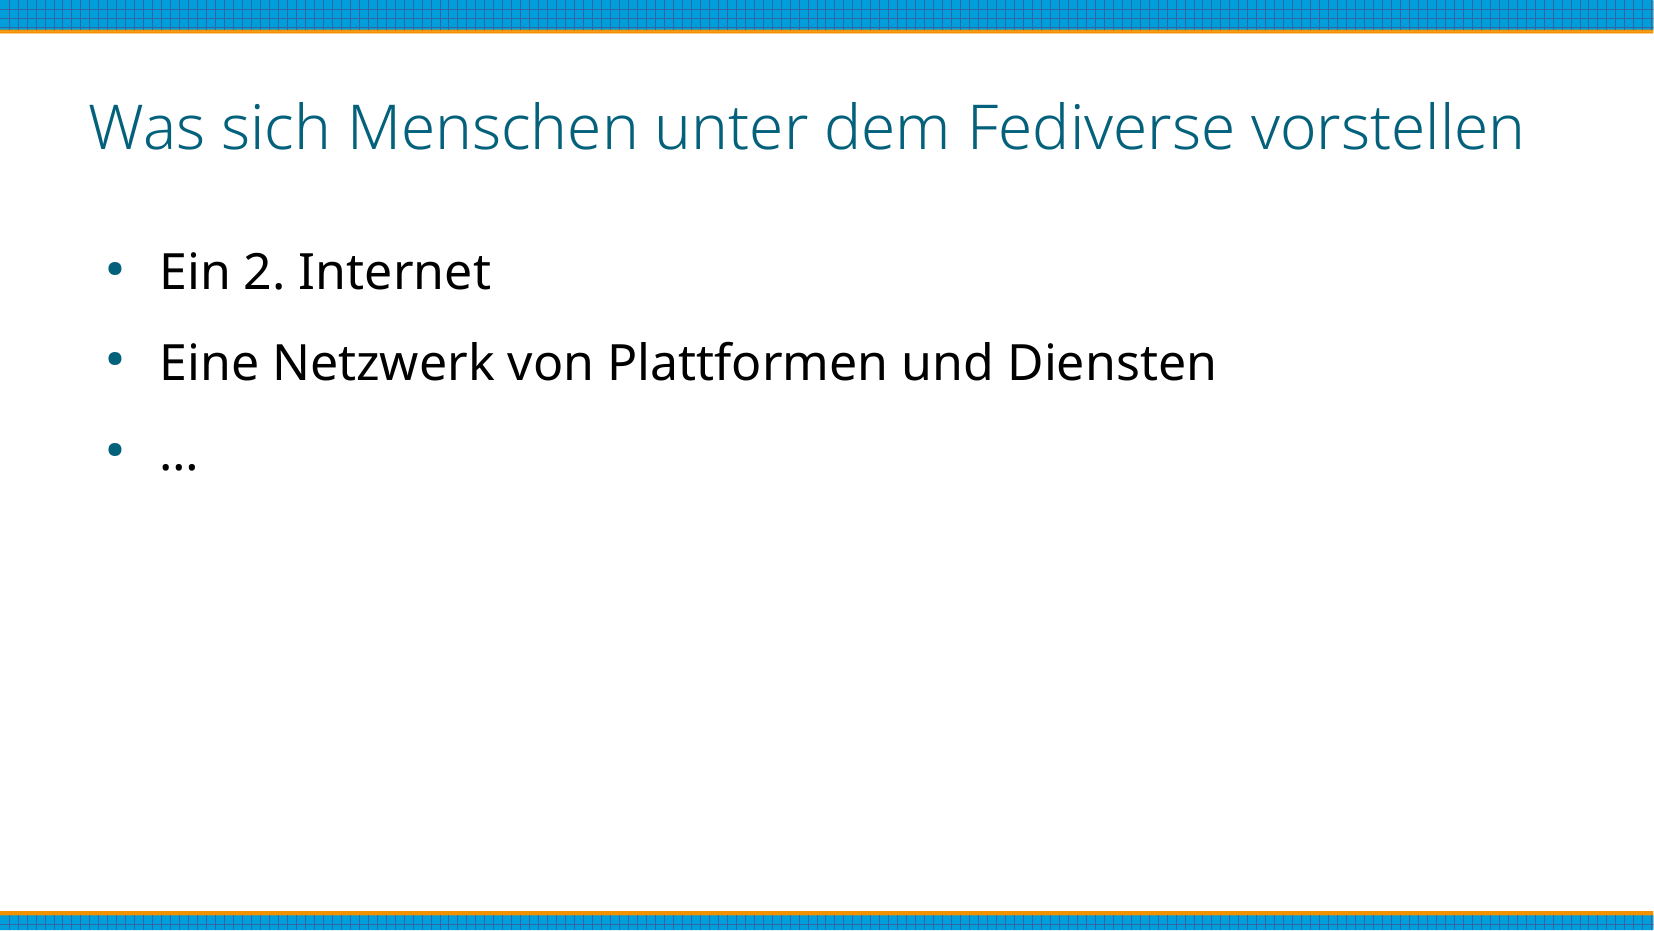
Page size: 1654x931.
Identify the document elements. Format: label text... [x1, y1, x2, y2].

list Ein 2. Internet Eine Netzwerk von Plattformen und Diensten … [88, 236, 1565, 901]
title Was sich Menschen unter dem Fediverse vorstellen [88, 44, 1565, 207]
